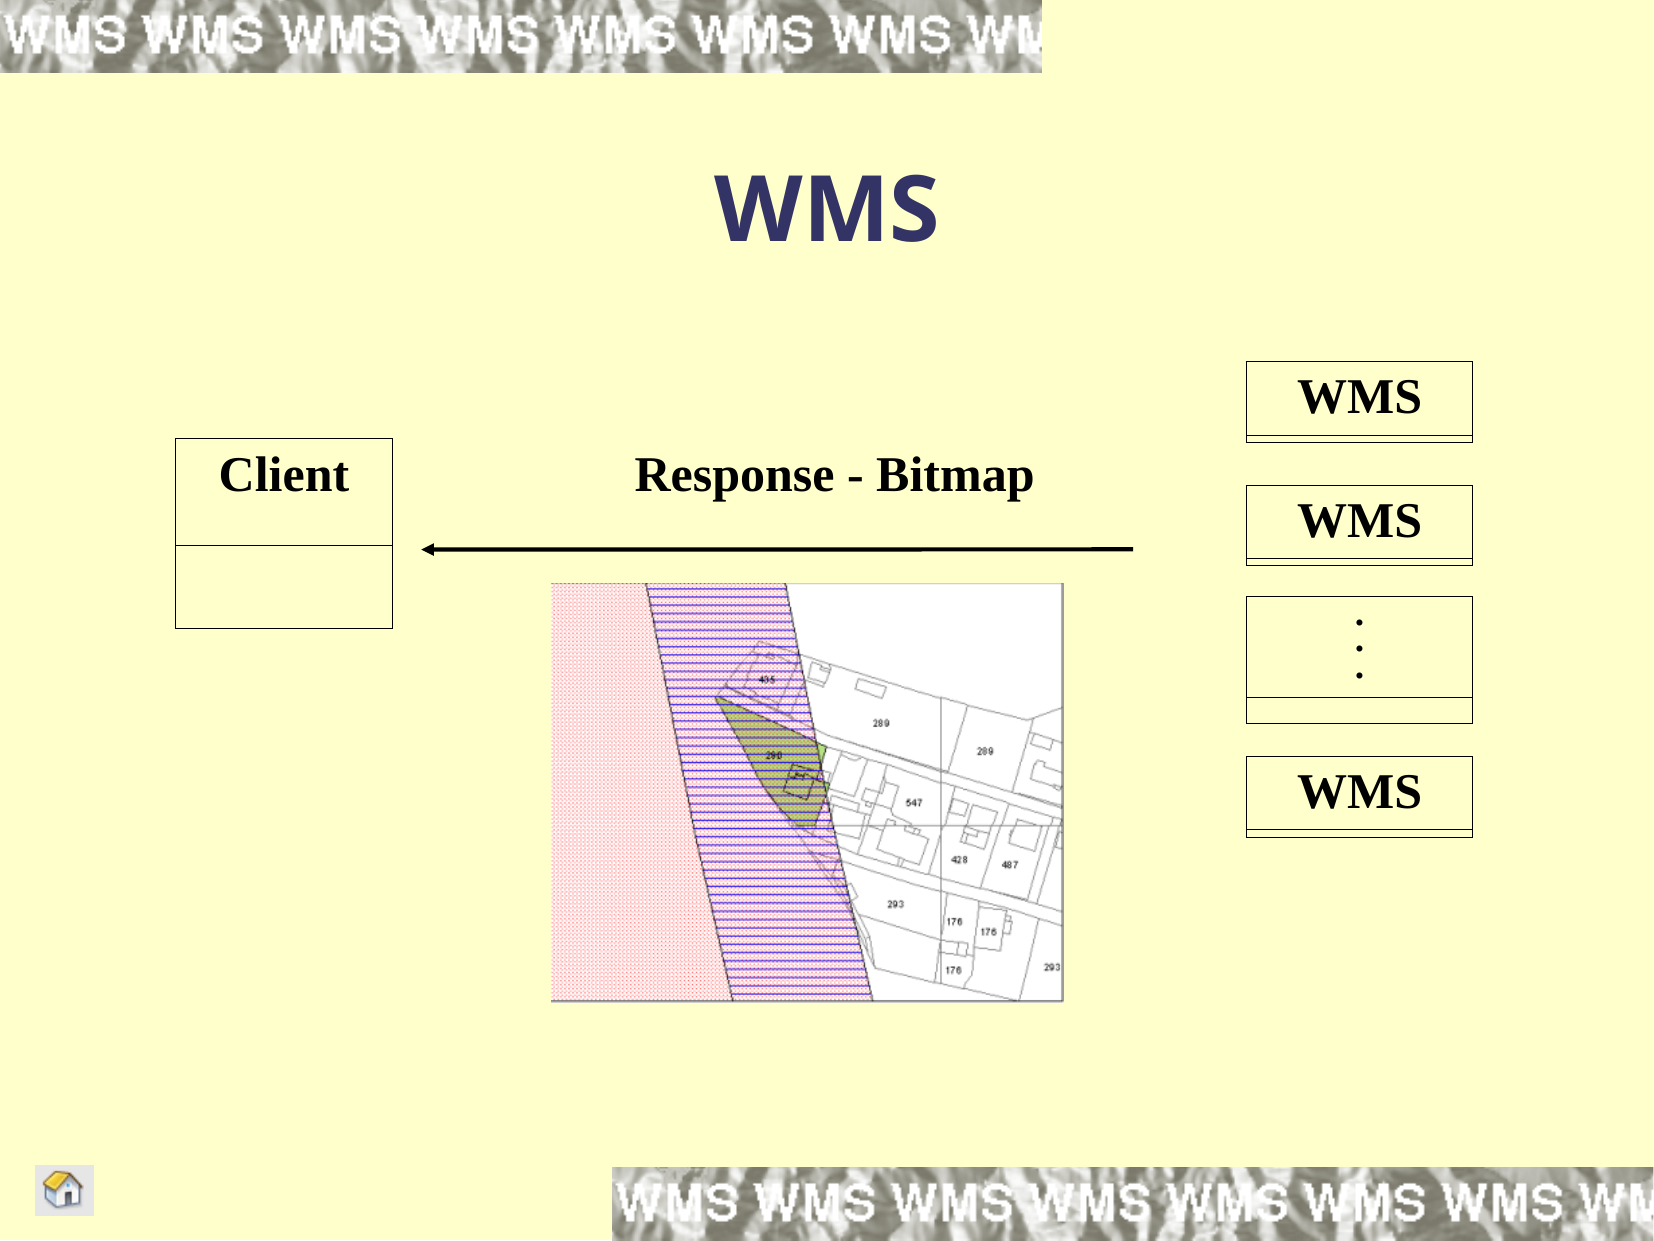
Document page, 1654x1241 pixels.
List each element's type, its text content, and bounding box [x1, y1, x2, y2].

text_box WMS [1246, 485, 1473, 566]
text_box Response - Bitmap [478, 439, 1191, 520]
picture [551, 583, 1064, 1003]
picture [35, 1165, 94, 1216]
title WMS [121, 102, 1534, 311]
text_box Client [175, 438, 393, 629]
text_box WMS [1246, 756, 1473, 838]
text_box WMS [1246, 361, 1473, 443]
picture [0, 0, 1042, 73]
picture [612, 1167, 1654, 1241]
text_box . . . [1246, 596, 1473, 724]
